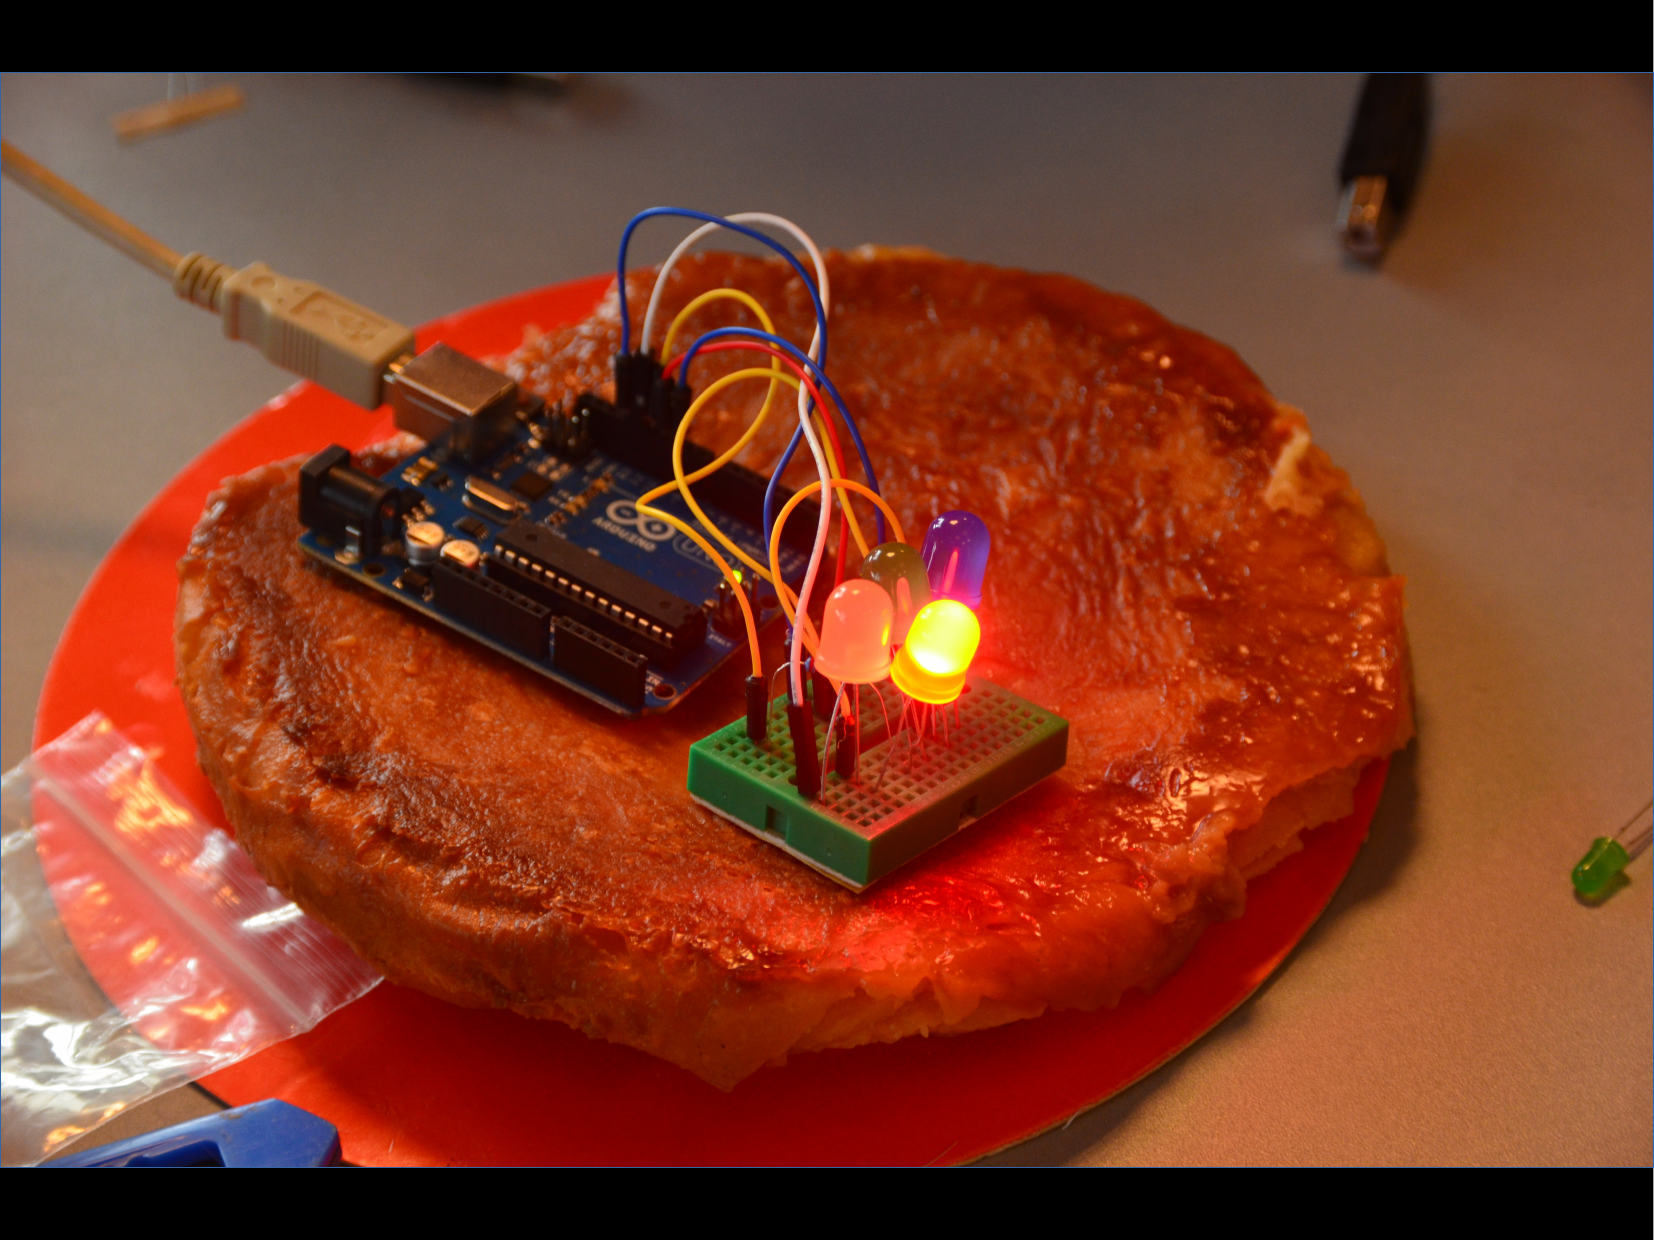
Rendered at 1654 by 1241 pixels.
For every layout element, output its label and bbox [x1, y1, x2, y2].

picture [0, 72, 1654, 1168]
